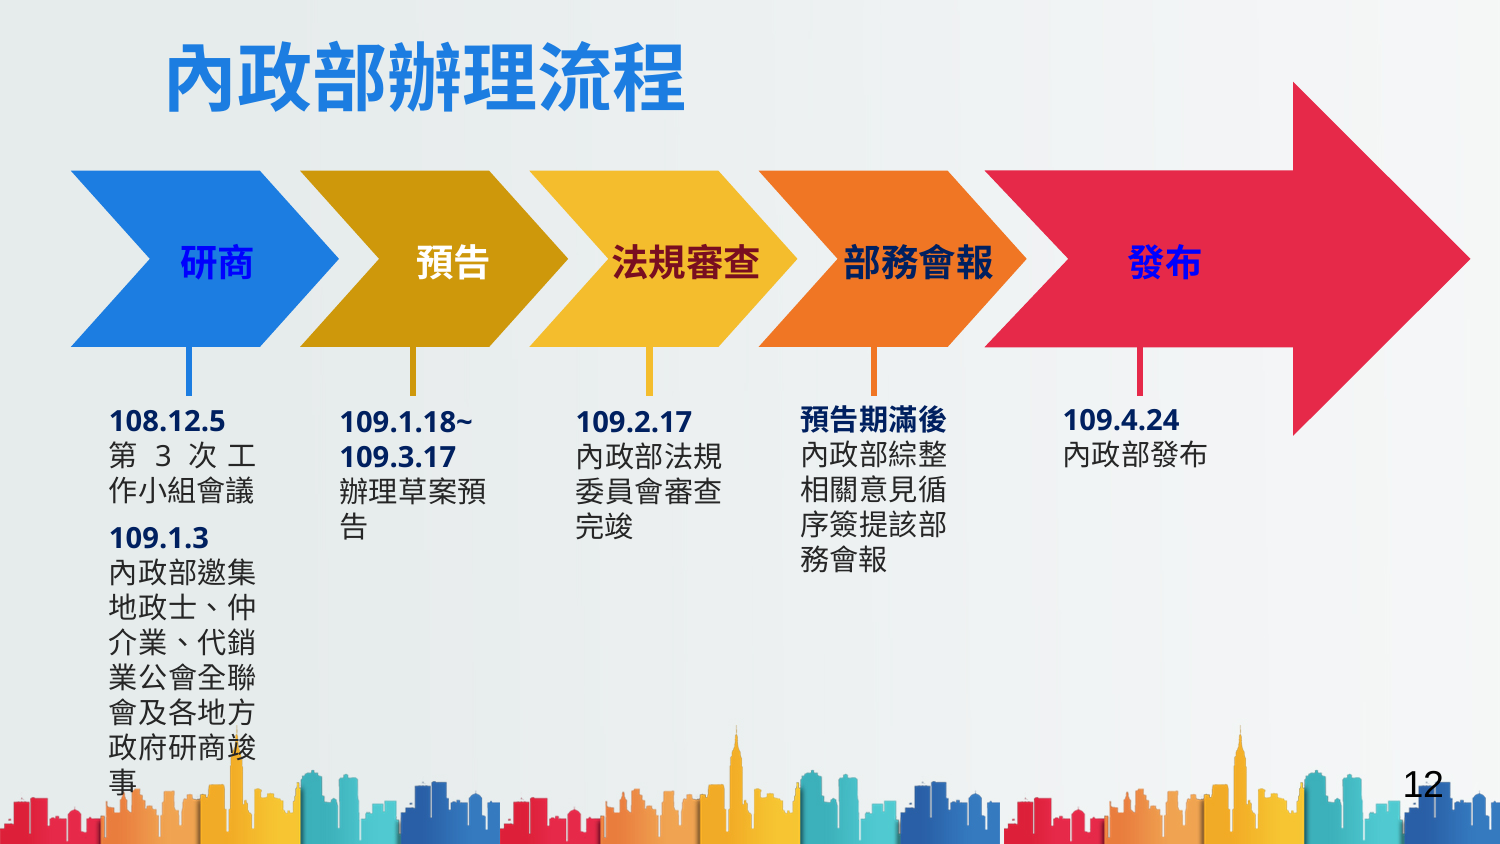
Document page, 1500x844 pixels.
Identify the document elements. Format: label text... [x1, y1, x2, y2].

text_box 內政部辦理流程 [17, 24, 833, 127]
text_box 法規審查 [593, 239, 780, 285]
text_box 預告 [389, 239, 518, 285]
text_box 109.2.17 內政部法規委員會審查完竣 [560, 396, 739, 551]
text_box 109.1.18~ 109.3.17 辦理草案預告 [324, 396, 502, 551]
text_box [70, 170, 339, 347]
text_box 部務會報 [821, 239, 1016, 285]
text_box 研商 [153, 239, 282, 285]
text_box 12 [1387, 752, 1471, 814]
text_box [758, 277, 1004, 347]
text_box 109.4.24內政部發布 [1047, 393, 1225, 479]
picture [0, 0, 1500, 844]
text_box [300, 170, 569, 347]
text_box [529, 275, 775, 347]
text_box 發布 [1066, 239, 1264, 285]
text_box [1016, 246, 1027, 271]
text_box [984, 81, 1471, 436]
text_box 108.12.5 第3次工作小組會議 109.1.3 內政部邀集地政士、仲介業、代銷業公會全聯會及各地方政府研商竣事 [94, 395, 272, 807]
text_box [529, 170, 798, 279]
text_box 預告期滿後內政部綜整相關意見循序簽提該部務會報 [785, 393, 963, 584]
text_box [758, 170, 1009, 241]
